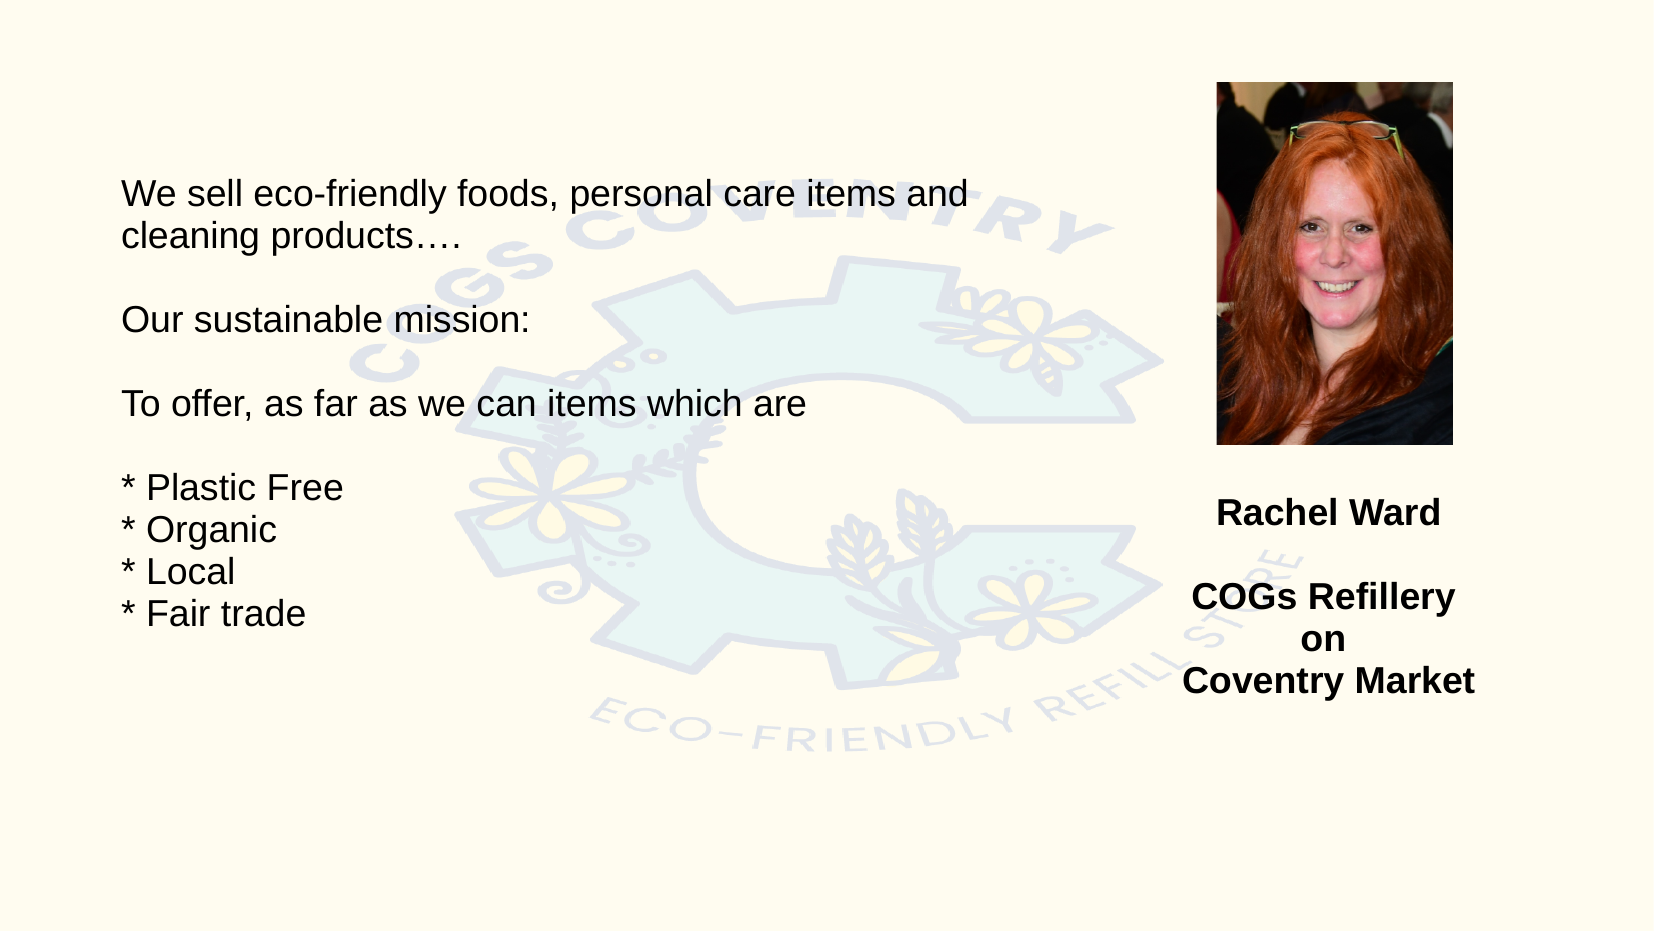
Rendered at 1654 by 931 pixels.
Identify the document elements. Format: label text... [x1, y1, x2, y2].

text_box We sell eco-friendly foods, personal care items and cleaning products…. Our sustainable mission: To offer, as far as we can items which are * Plastic Free * Organic * Local * Fair trade [106, 165, 1028, 811]
picture [1216, 82, 1453, 445]
text_box Rachel Ward COGs Refillery on Coventry Market [1074, 484, 1583, 773]
